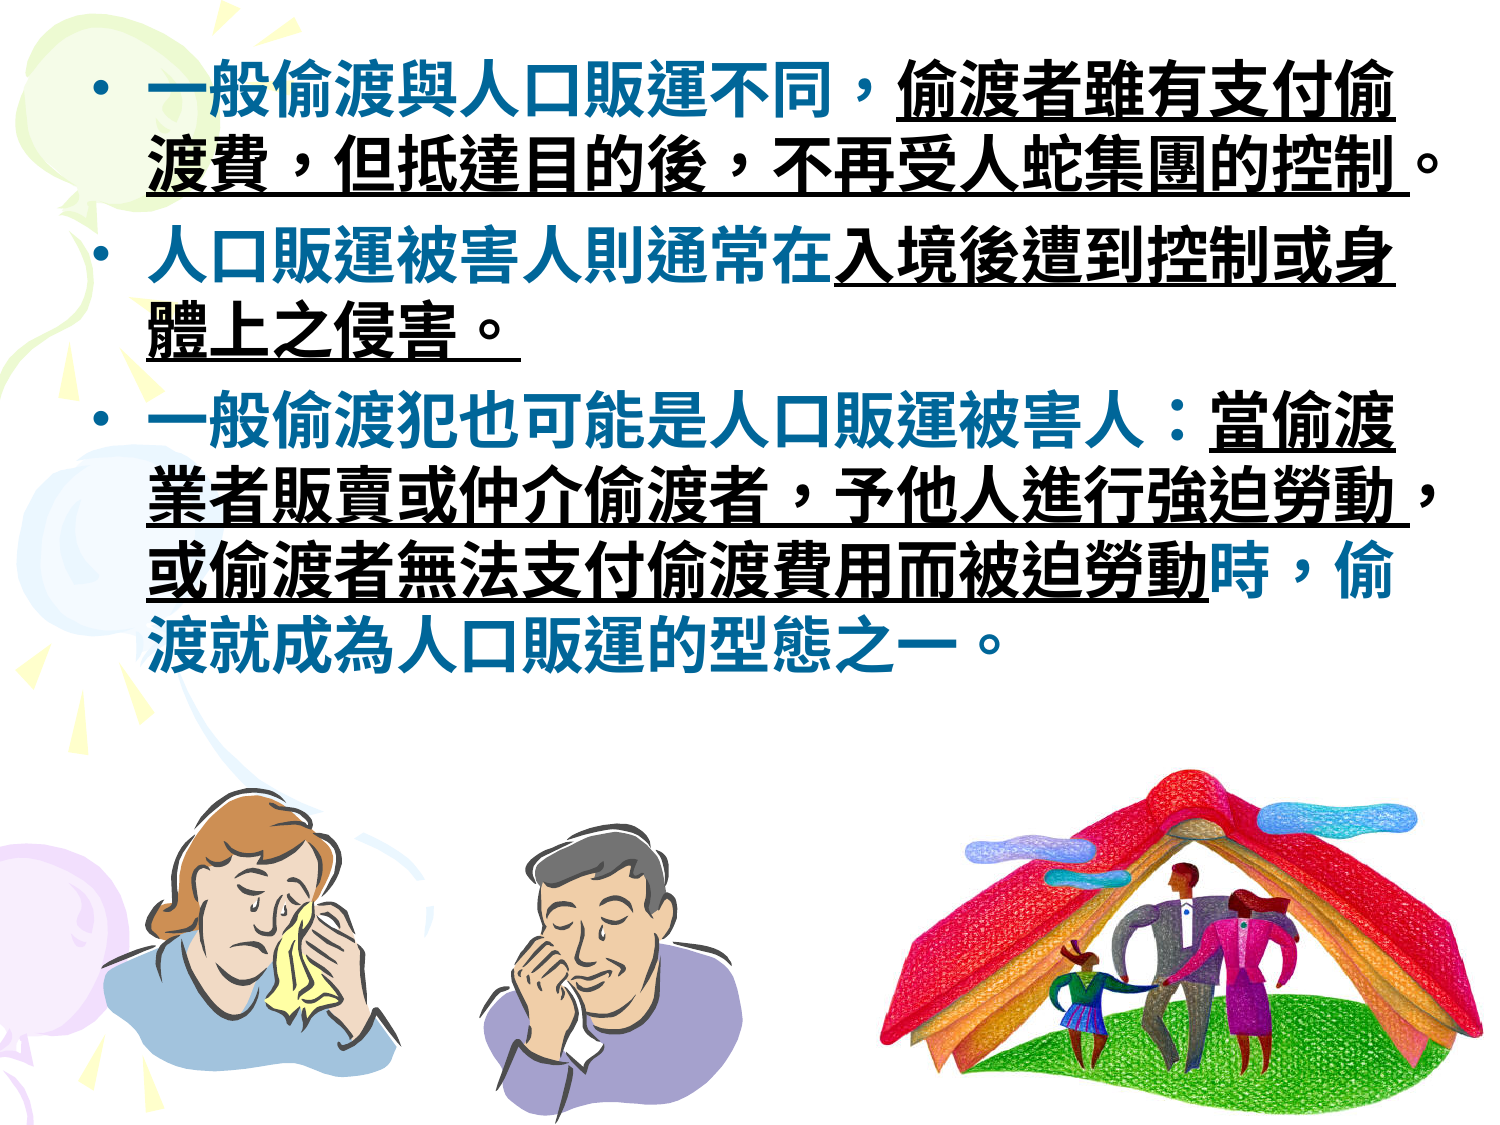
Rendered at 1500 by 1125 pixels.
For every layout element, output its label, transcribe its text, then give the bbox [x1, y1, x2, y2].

picture [100, 786, 403, 1079]
picture [868, 751, 1500, 1125]
list 一般偷渡與人口販運不同，偷渡者雖有支付偷渡費，但抵達目的後，不再受人蛇集團的控制。 人口販運被害人則通常在入境後遭到控制或身體上之侵害。 一般偷渡犯也可能是人口販運被害人：當偷渡業者販賣或仲介偷渡者，予他人進行強迫勞動，或偷渡者無法支付偷渡費用而被迫勞動時，偷渡就成為人口販運的型態之一。 [75, 42, 1426, 994]
picture [478, 822, 744, 1125]
